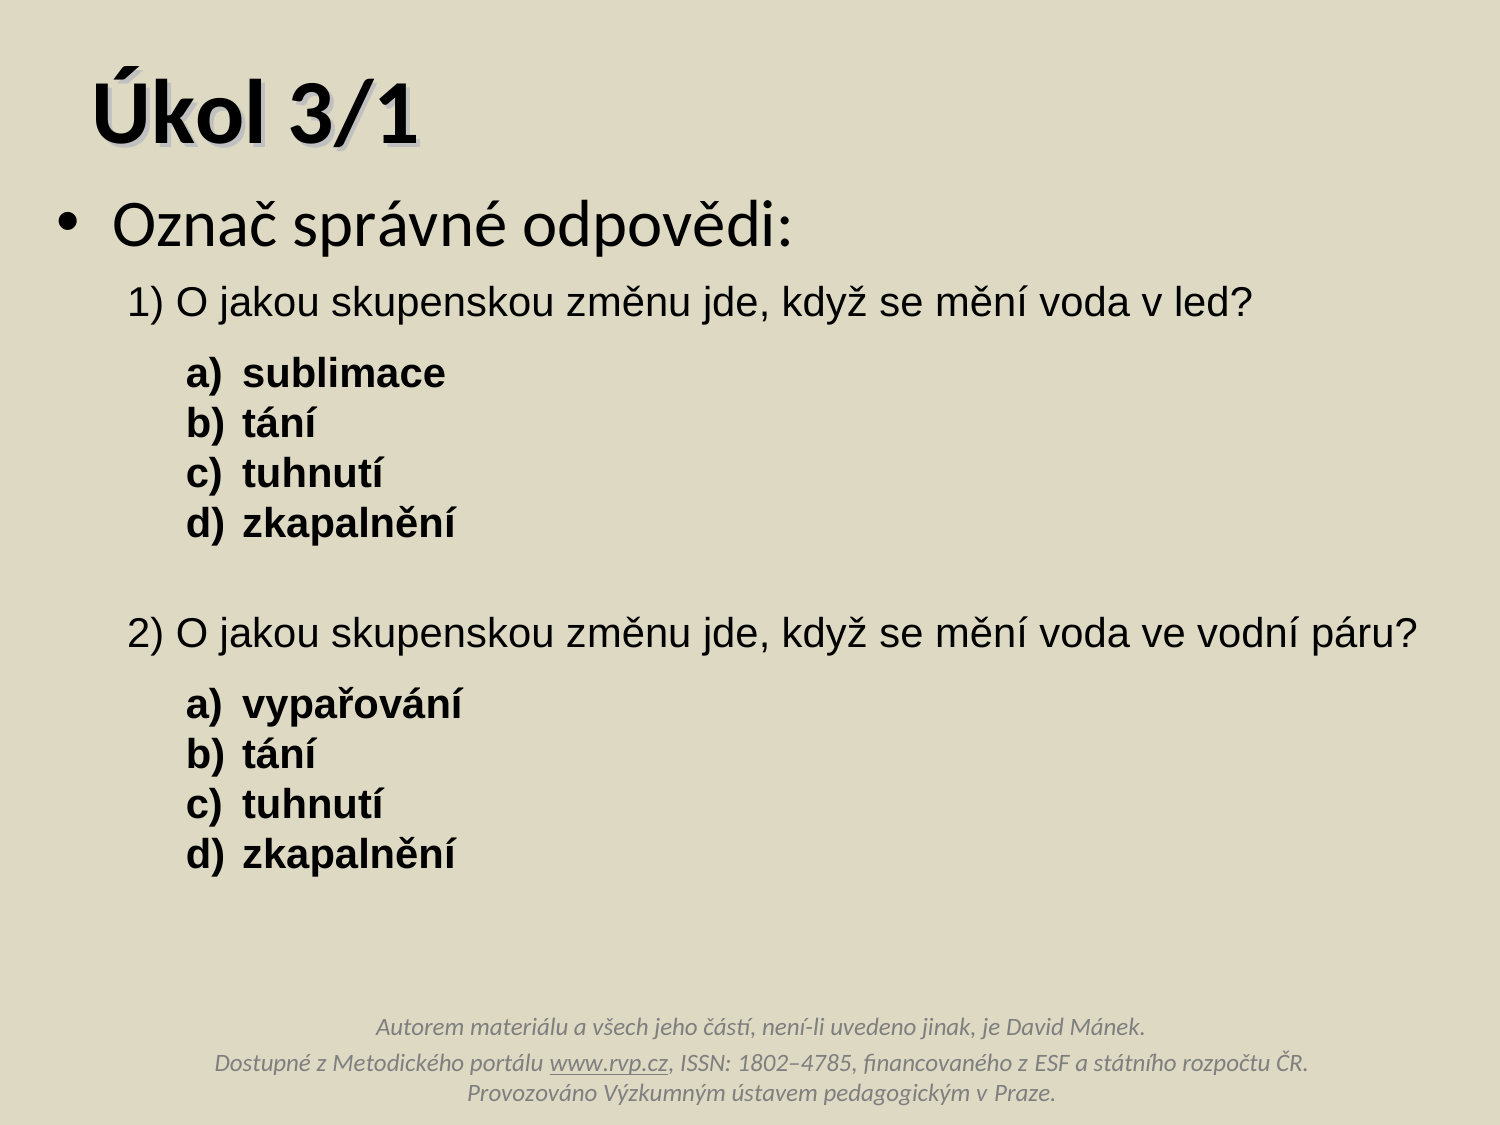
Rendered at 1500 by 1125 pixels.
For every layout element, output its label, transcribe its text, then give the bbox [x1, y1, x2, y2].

text_box vypařování tání tuhnutí zkapalnění [171, 668, 550, 885]
list Označ správné odpovědi: [41, 172, 833, 279]
text_box 2) O jakou skupenskou změnu jde, když se mění voda ve vodní páru? [112, 597, 1459, 664]
text_box 1) O jakou skupenskou změnu jde, když se mění voda v led? [112, 267, 1424, 333]
text_box Autorem materiálu a všech jeho částí, není-li uvedeno jinak, je David Mánek. Dostupné z Metodického portálu www.rvp.cz, ISSN: 1802–4785, financovaného z ESF a státního rozpočtu ČR. Provozováno Výzkumným ústavem pedagogickým v Praze. [159, 1003, 1365, 1094]
text_box sublimace tání tuhnutí zkapalnění [171, 337, 550, 554]
title Úkol 3/1 [64, 31, 469, 172]
